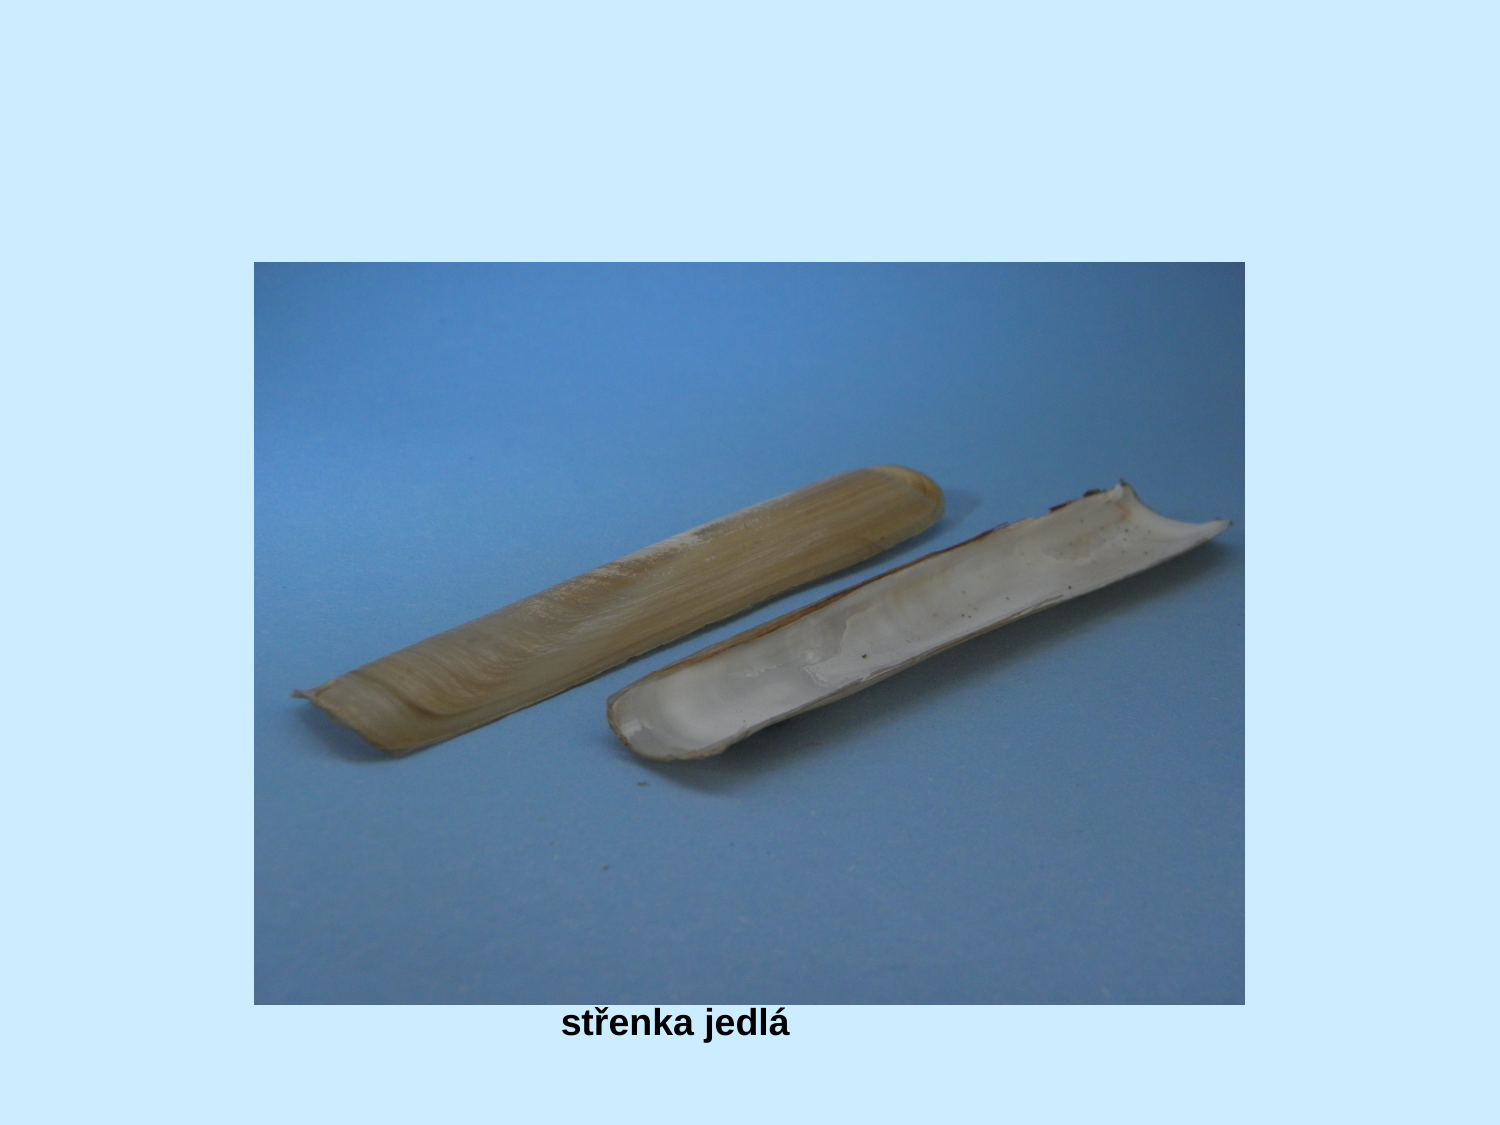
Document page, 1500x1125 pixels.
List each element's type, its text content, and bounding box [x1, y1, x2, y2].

picture [254, 262, 1245, 1005]
text_box střenka jedlá [545, 990, 806, 1052]
